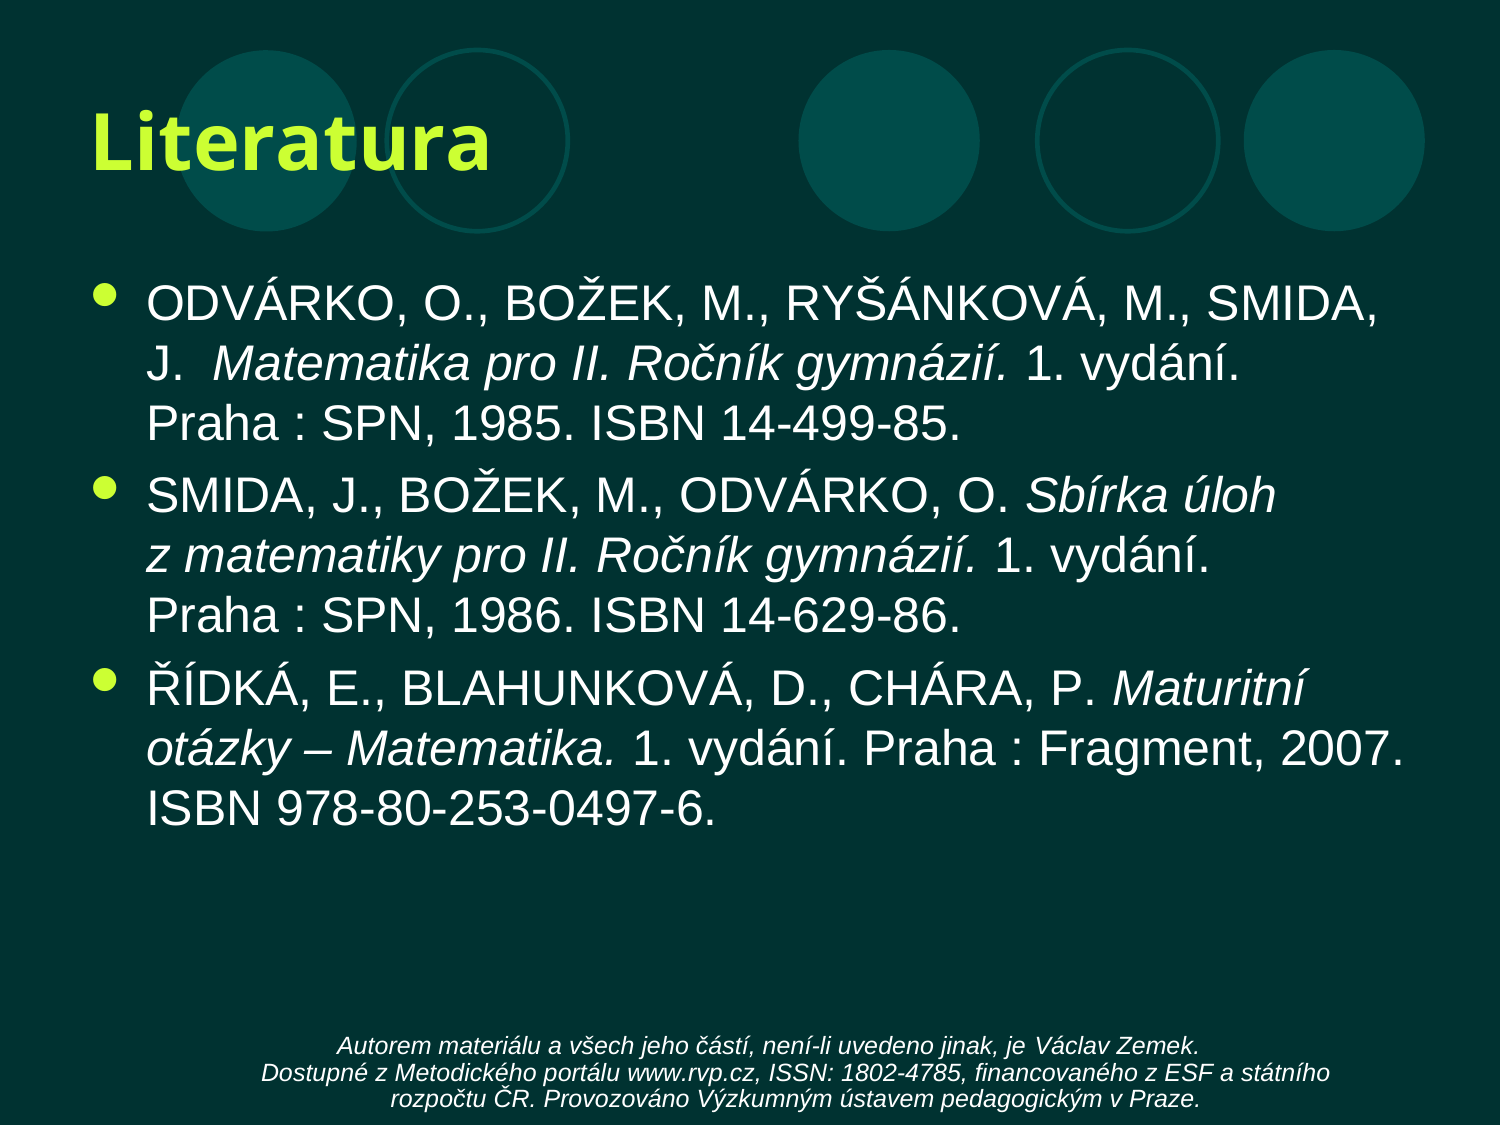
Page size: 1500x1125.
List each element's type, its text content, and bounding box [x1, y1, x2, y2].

list ODVÁRKO, O., BOŽEK, M., RYŠÁNKOVÁ, M., SMIDA, J. Matematika pro II. Ročník gymnázií. 1. vydání. Praha : SPN, 1985. ISBN 14-499-85. SMIDA, J., BOŽEK, M., ODVÁRKO, O. Sbírka úloh z matematiky pro II. Ročník gymnázií. 1. vydání. Praha : SPN, 1986. ISBN 14-629-86. ŘÍDKÁ, E., BLAHUNKOVÁ, D., CHÁRA, P. Maturitní otázky – Matematika. 1. vydání. Praha : Fragment, 2007. ISBN 978-80-253-0497-6. [75, 262, 1426, 1006]
title Literatura [75, 45, 1426, 233]
text_box Autorem materiálu a všech jeho částí, není-li uvedeno jinak, je Václav Zemek. Dostupné z Metodického portálu www.rvp.cz, ISSN: 1802-4785, financovaného z ESF a státního rozpočtu ČR. Provozováno Výzkumným ústavem pedagogickým v Praze. [124, 1024, 1413, 1104]
